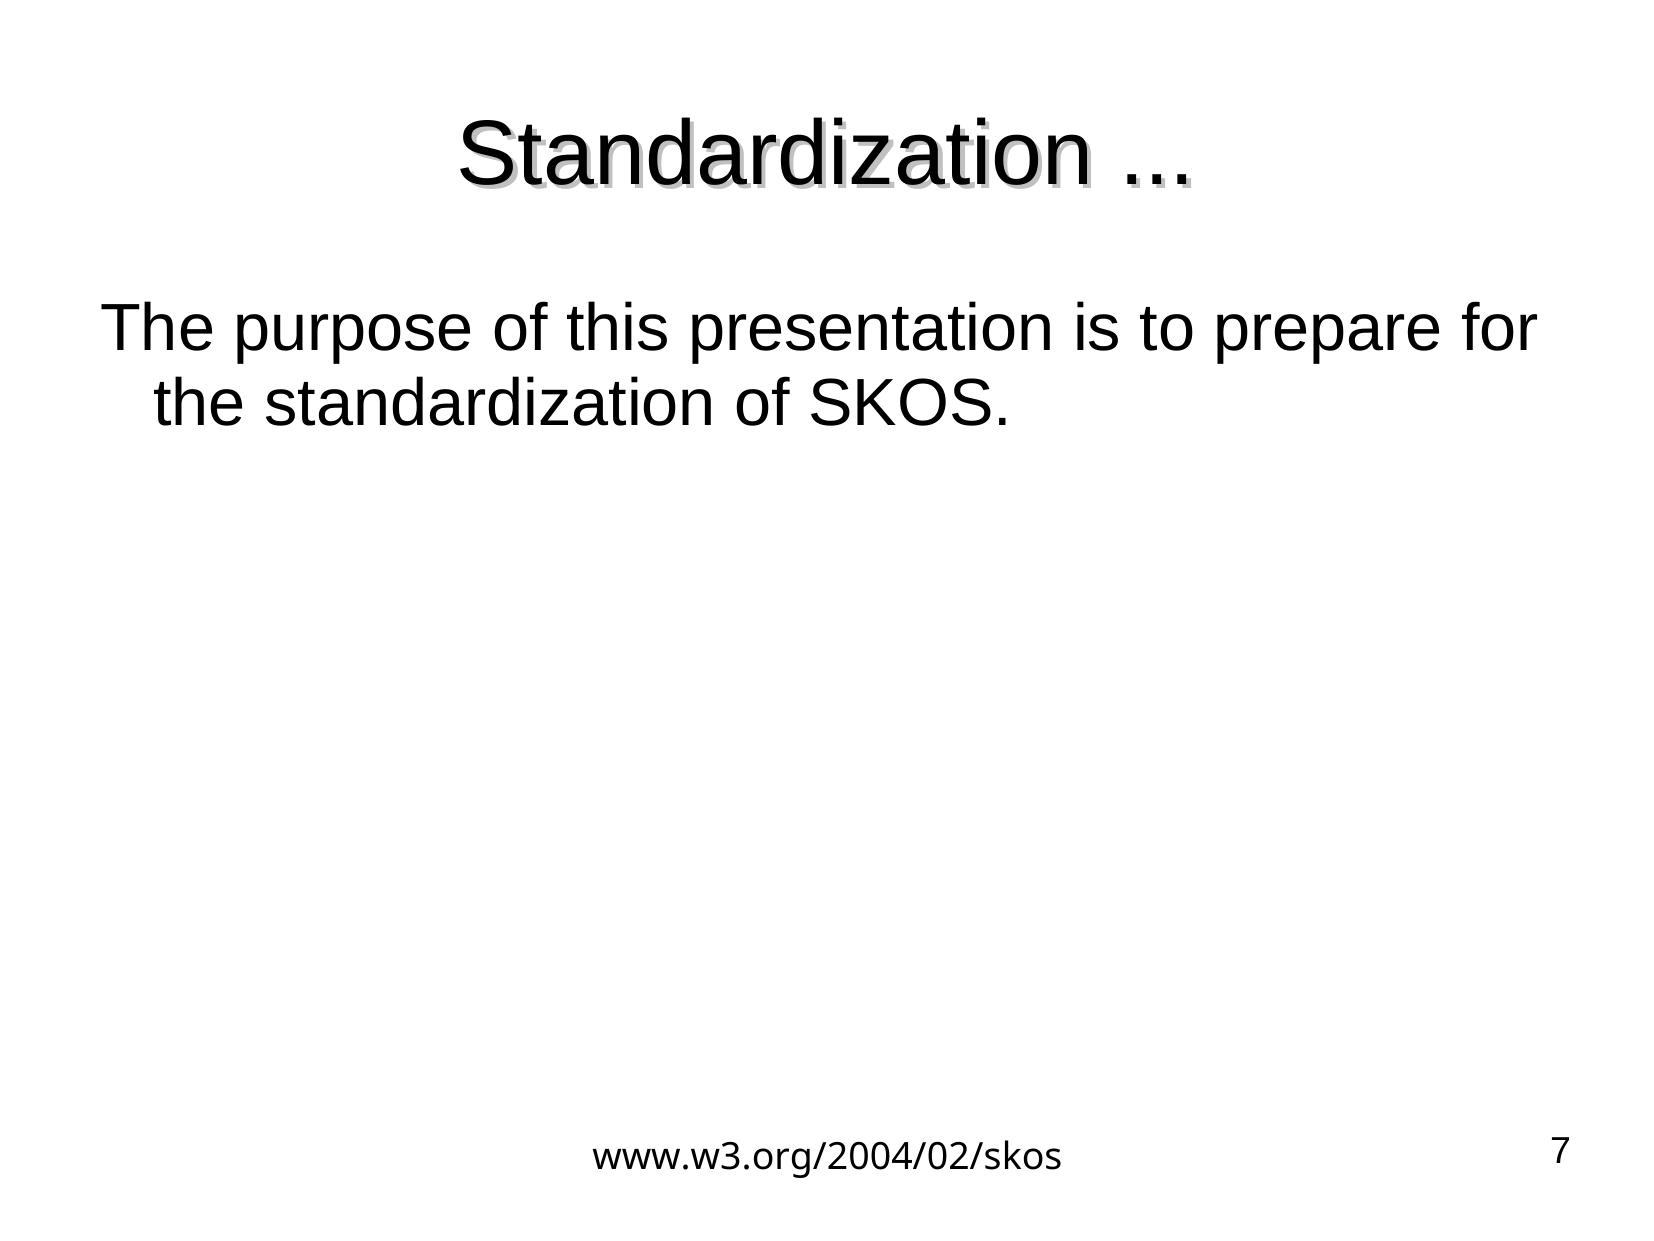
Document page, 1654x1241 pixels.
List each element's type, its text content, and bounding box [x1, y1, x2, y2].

list The purpose of this presentation is to prepare for the standardization of SKOS. [82, 290, 1571, 1109]
title Standardization ... [82, 49, 1571, 257]
